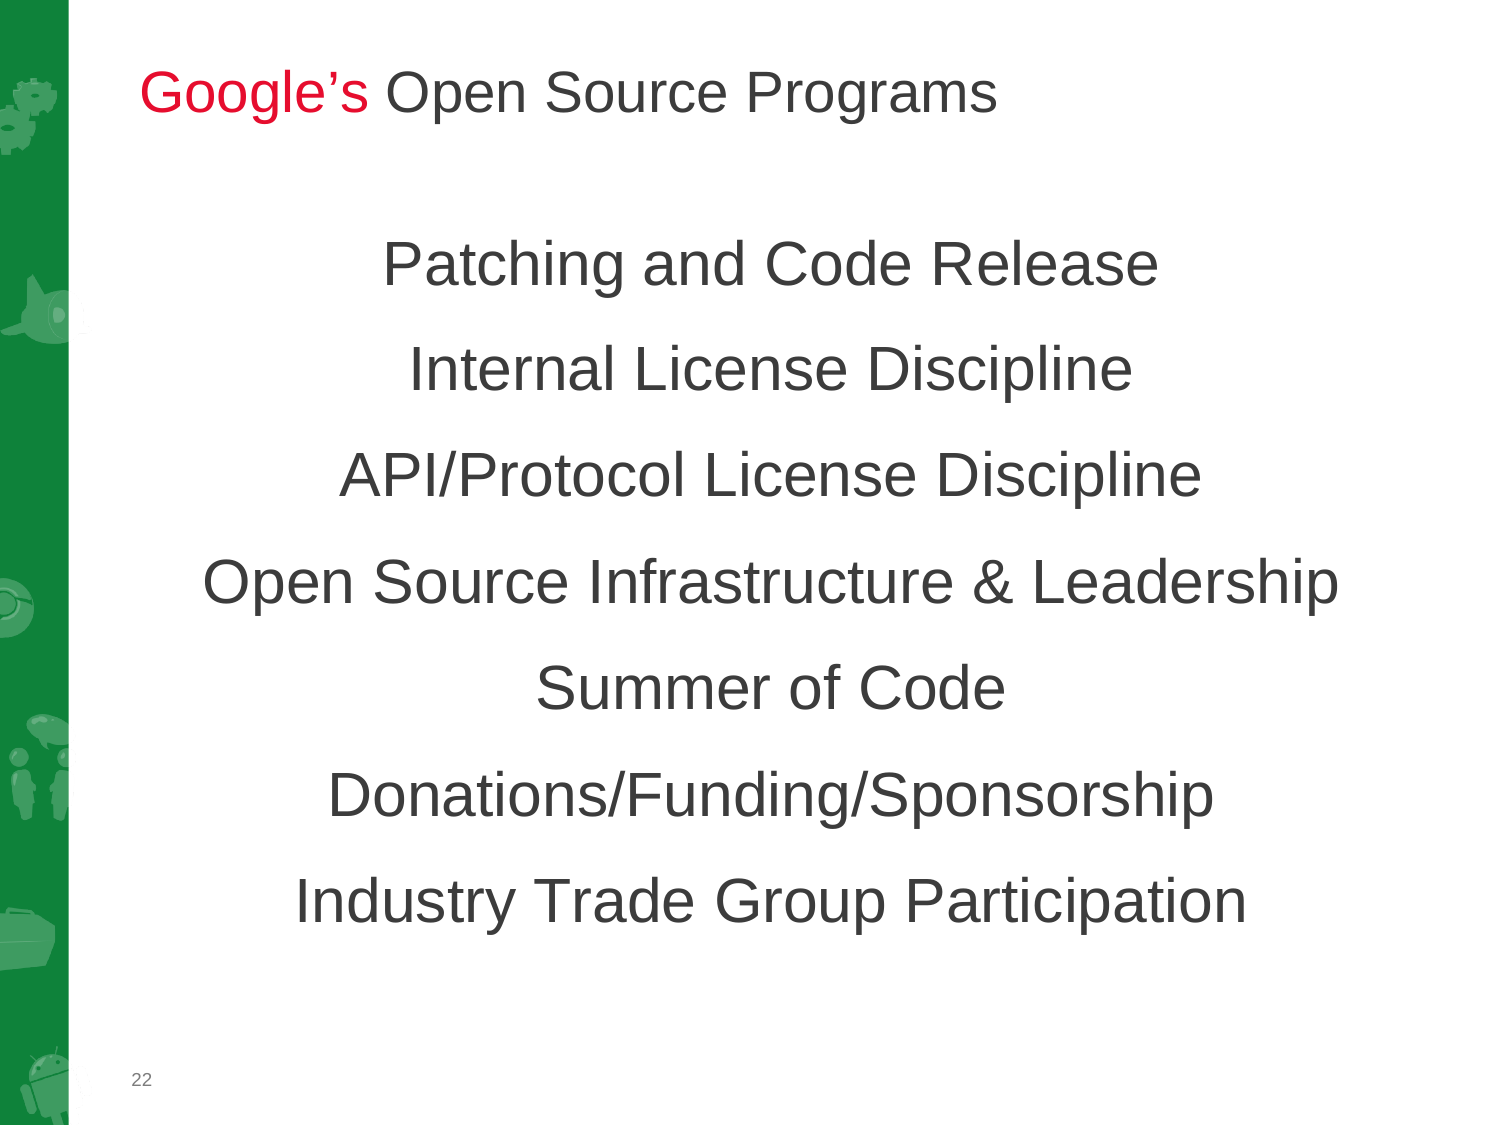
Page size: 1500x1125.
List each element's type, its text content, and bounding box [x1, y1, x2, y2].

text_box Patching and Code Release Internal License Discipline API/Protocol License Discipline Open Source Infrastructure & Leadership Summer of Code Donations/Funding/Sponsorship Industry Trade Group Participation [160, 237, 1382, 905]
picture [0, 907, 56, 972]
text_box Google’s Open Source Programs [116, 37, 1431, 151]
text_box <number> [116, 1061, 181, 1098]
picture [0, 578, 34, 638]
picture [0, 78, 58, 155]
picture [20, 1046, 92, 1125]
picture [0, 274, 92, 344]
picture [9, 714, 76, 821]
